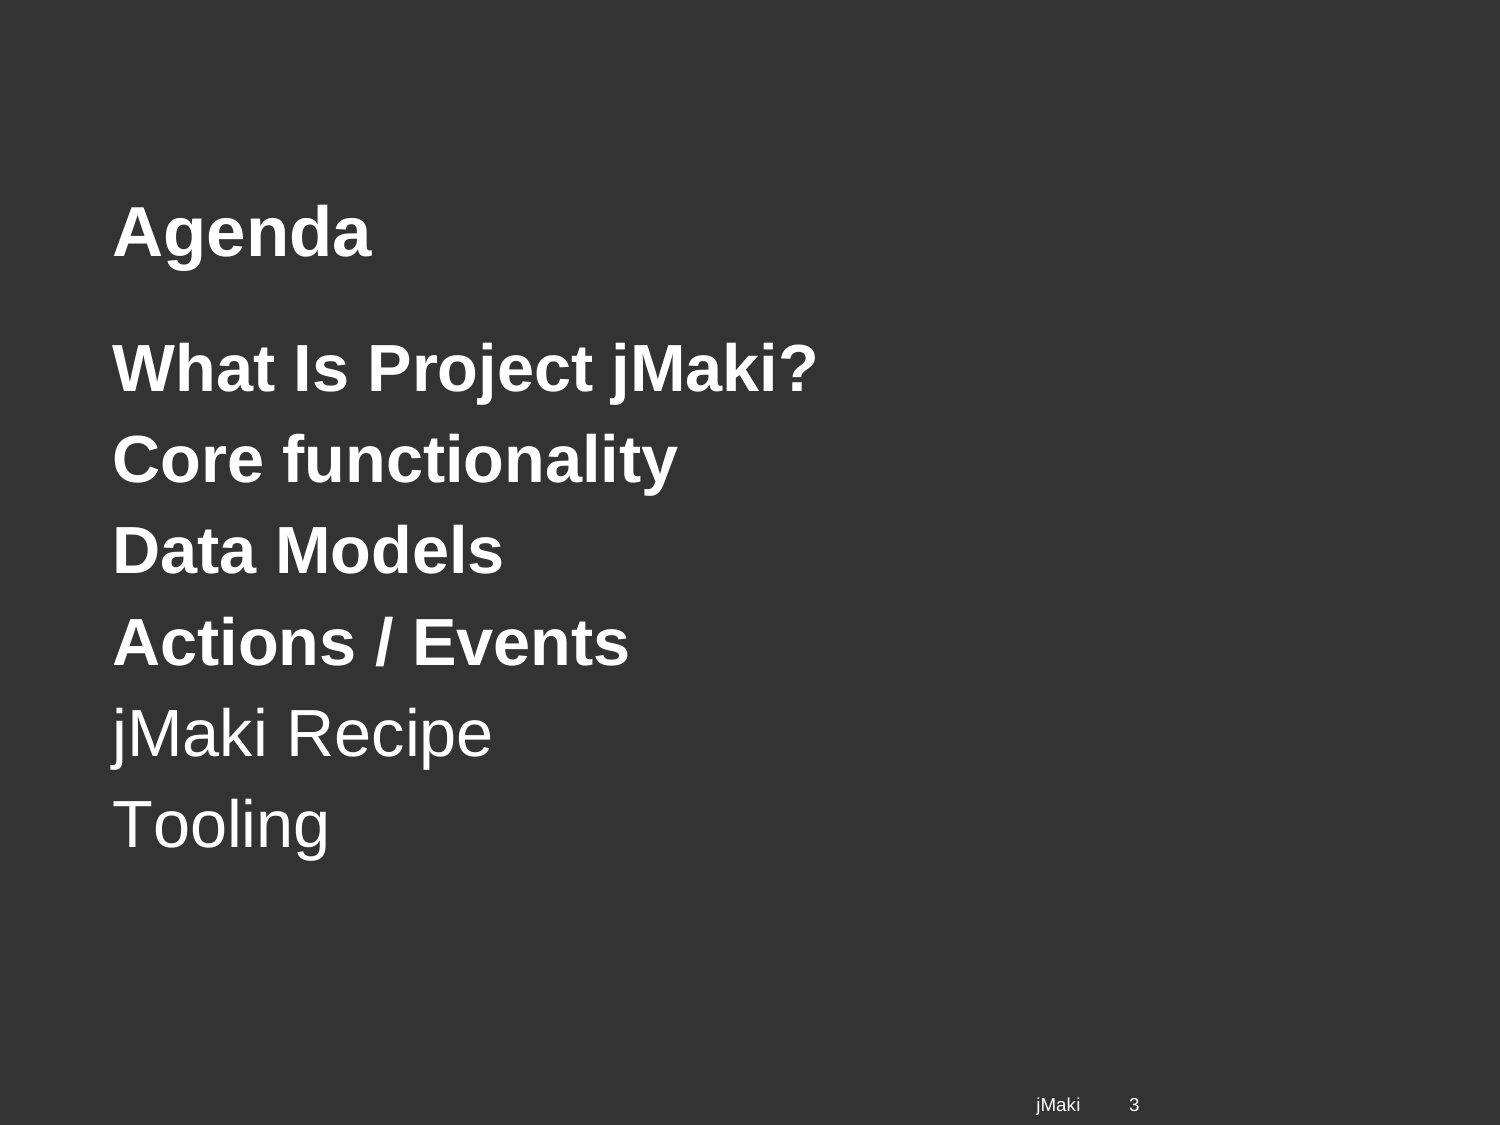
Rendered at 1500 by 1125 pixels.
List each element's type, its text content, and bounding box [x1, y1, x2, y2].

title Agenda [112, 119, 1417, 271]
list What Is Project jMaki? Core functionality Data Models Actions / Events jMaki Recipe Tooling [112, 337, 1463, 1081]
